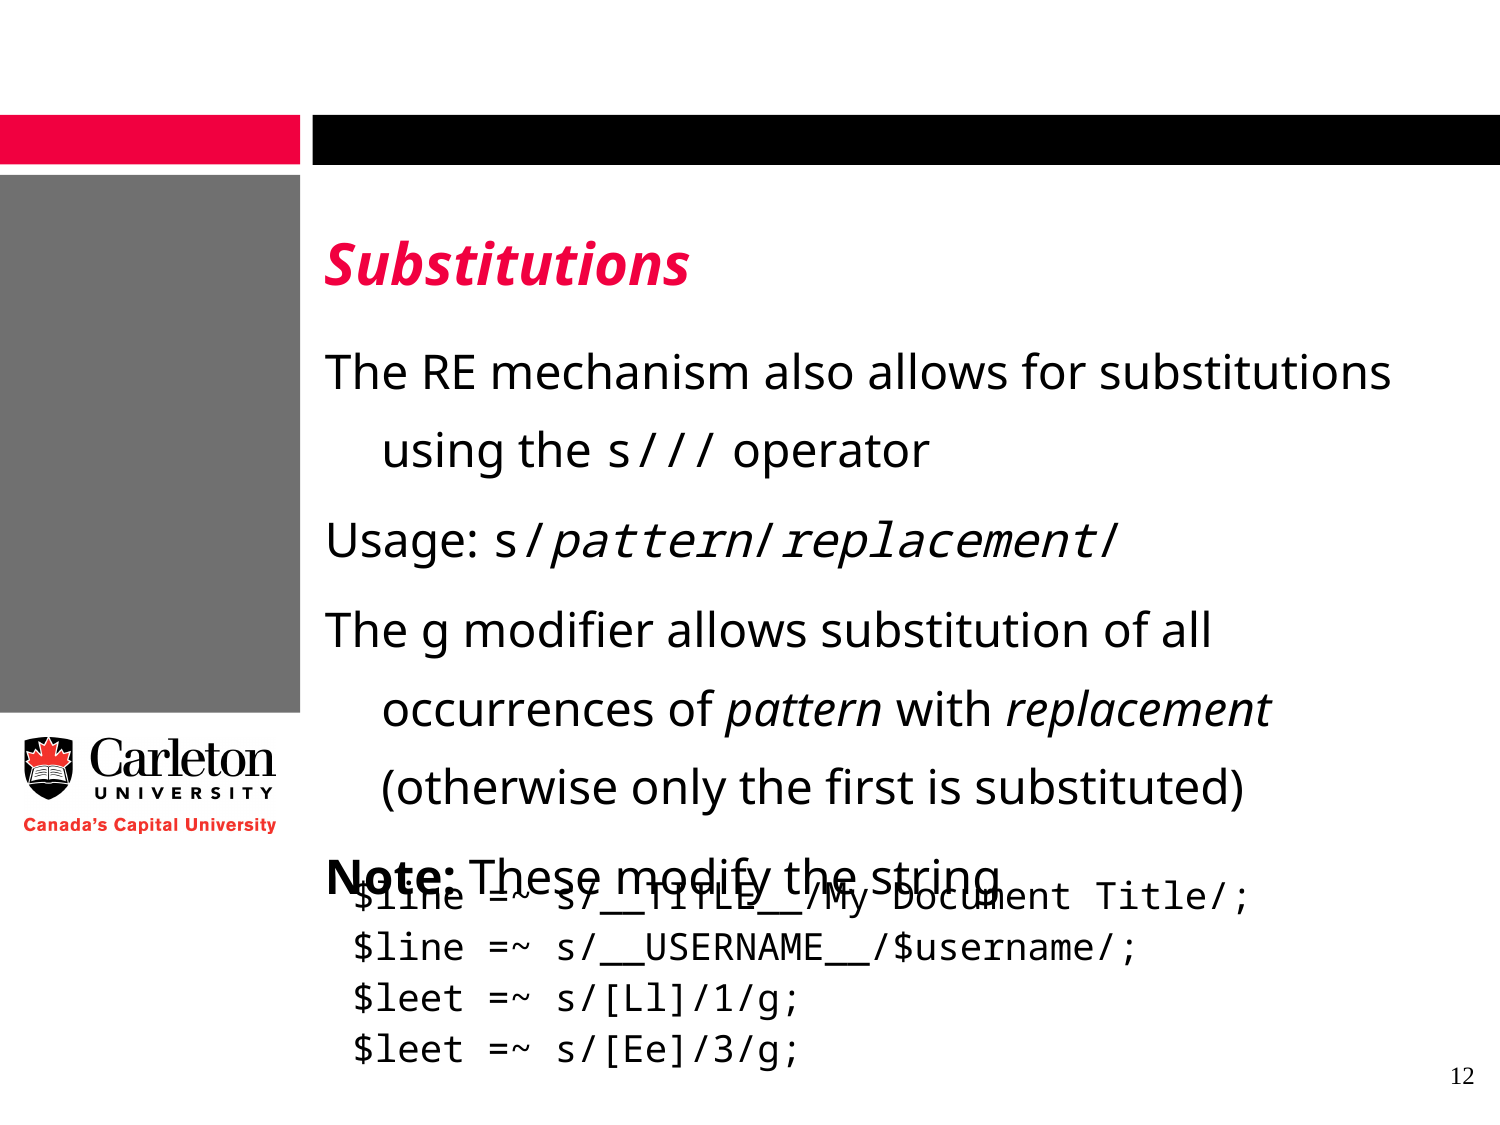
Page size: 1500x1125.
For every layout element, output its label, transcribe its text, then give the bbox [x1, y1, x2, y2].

picture [24, 737, 276, 834]
text_box $line =~ s/__TITLE__/My Document Title/; $line =~ s/__USERNAME__/$username/; $leet =~ s/[Ll]/1/g; $leet =~ s/[Ee]/3/g; [337, 862, 1248, 1088]
list The RE mechanism also allows for substitutions using the s/// operator Usage: s/pattern/replacement/ The g modifier allows substitution of all occurrences of pattern with replacement (otherwise only the first is substituted) Note: These modify the string [324, 324, 1450, 1036]
title Substitutions [324, 194, 1450, 324]
